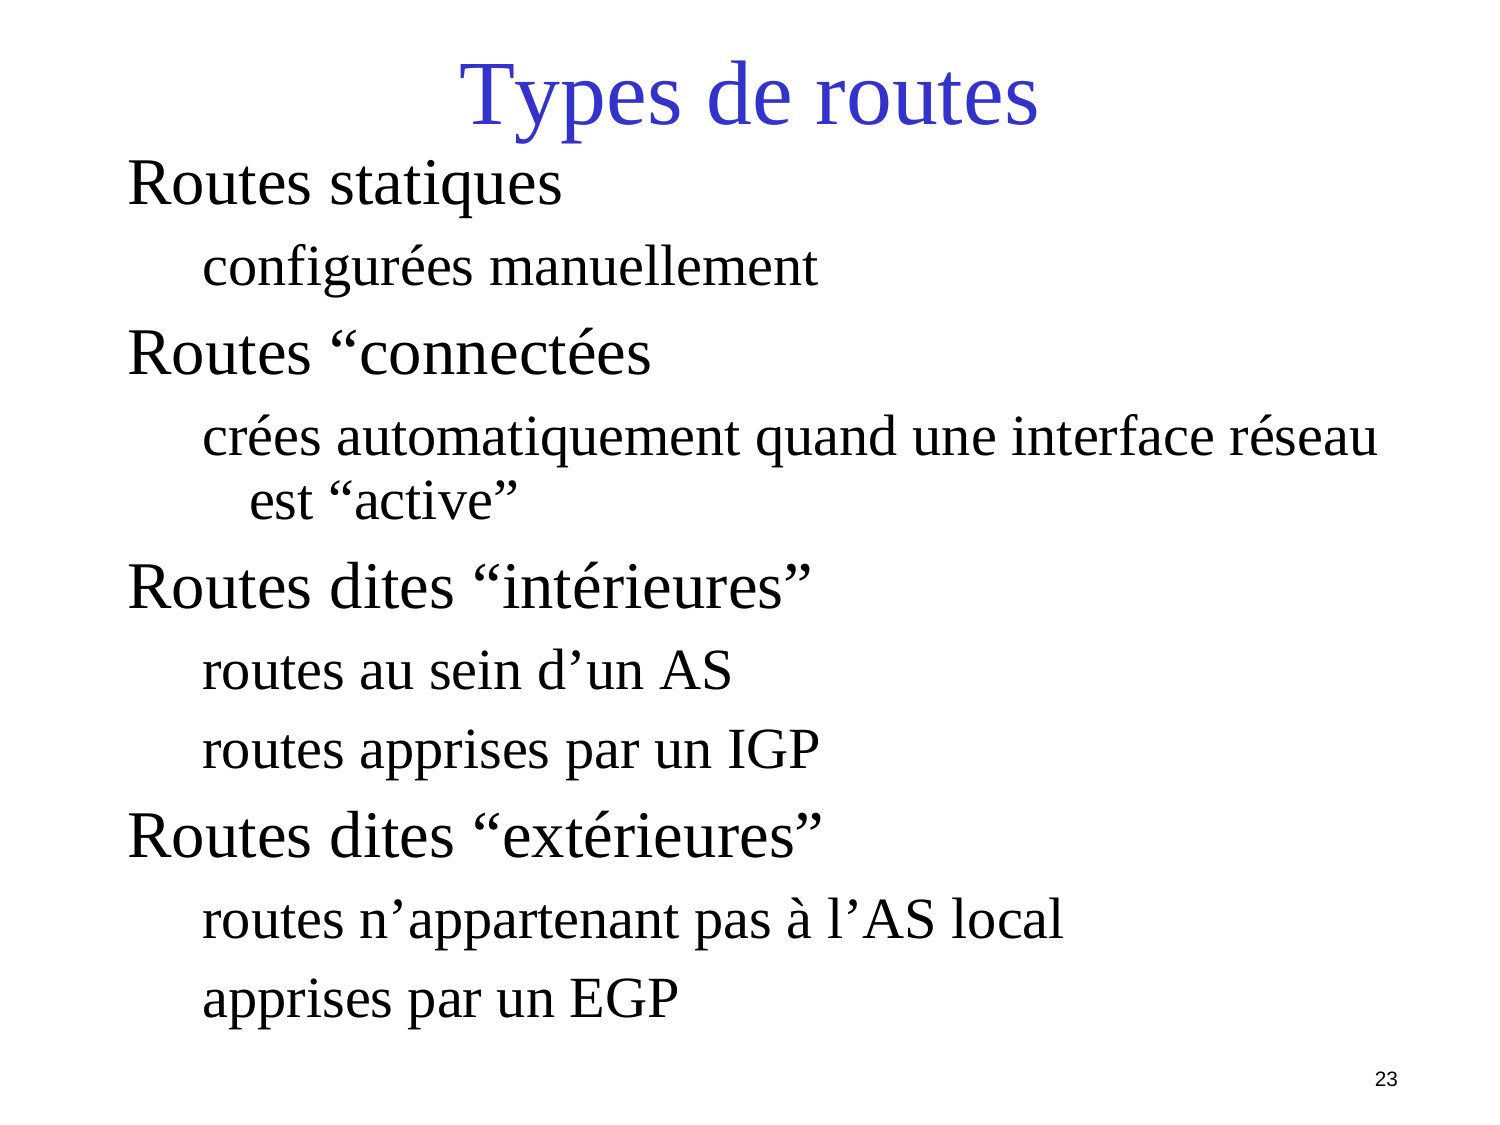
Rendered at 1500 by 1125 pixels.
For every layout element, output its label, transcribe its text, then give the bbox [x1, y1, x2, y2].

title Types de routes [112, 0, 1388, 137]
list Routes statiques configurées manuellement Routes “connectées crées automatiquement quand une interface réseau est “active” Routes dites “intérieures” routes au sein d’un AS routes apprises par un IGP Routes dites “extérieures” routes n’appartenant pas à l’AS local apprises par un EGP [112, 137, 1413, 1100]
